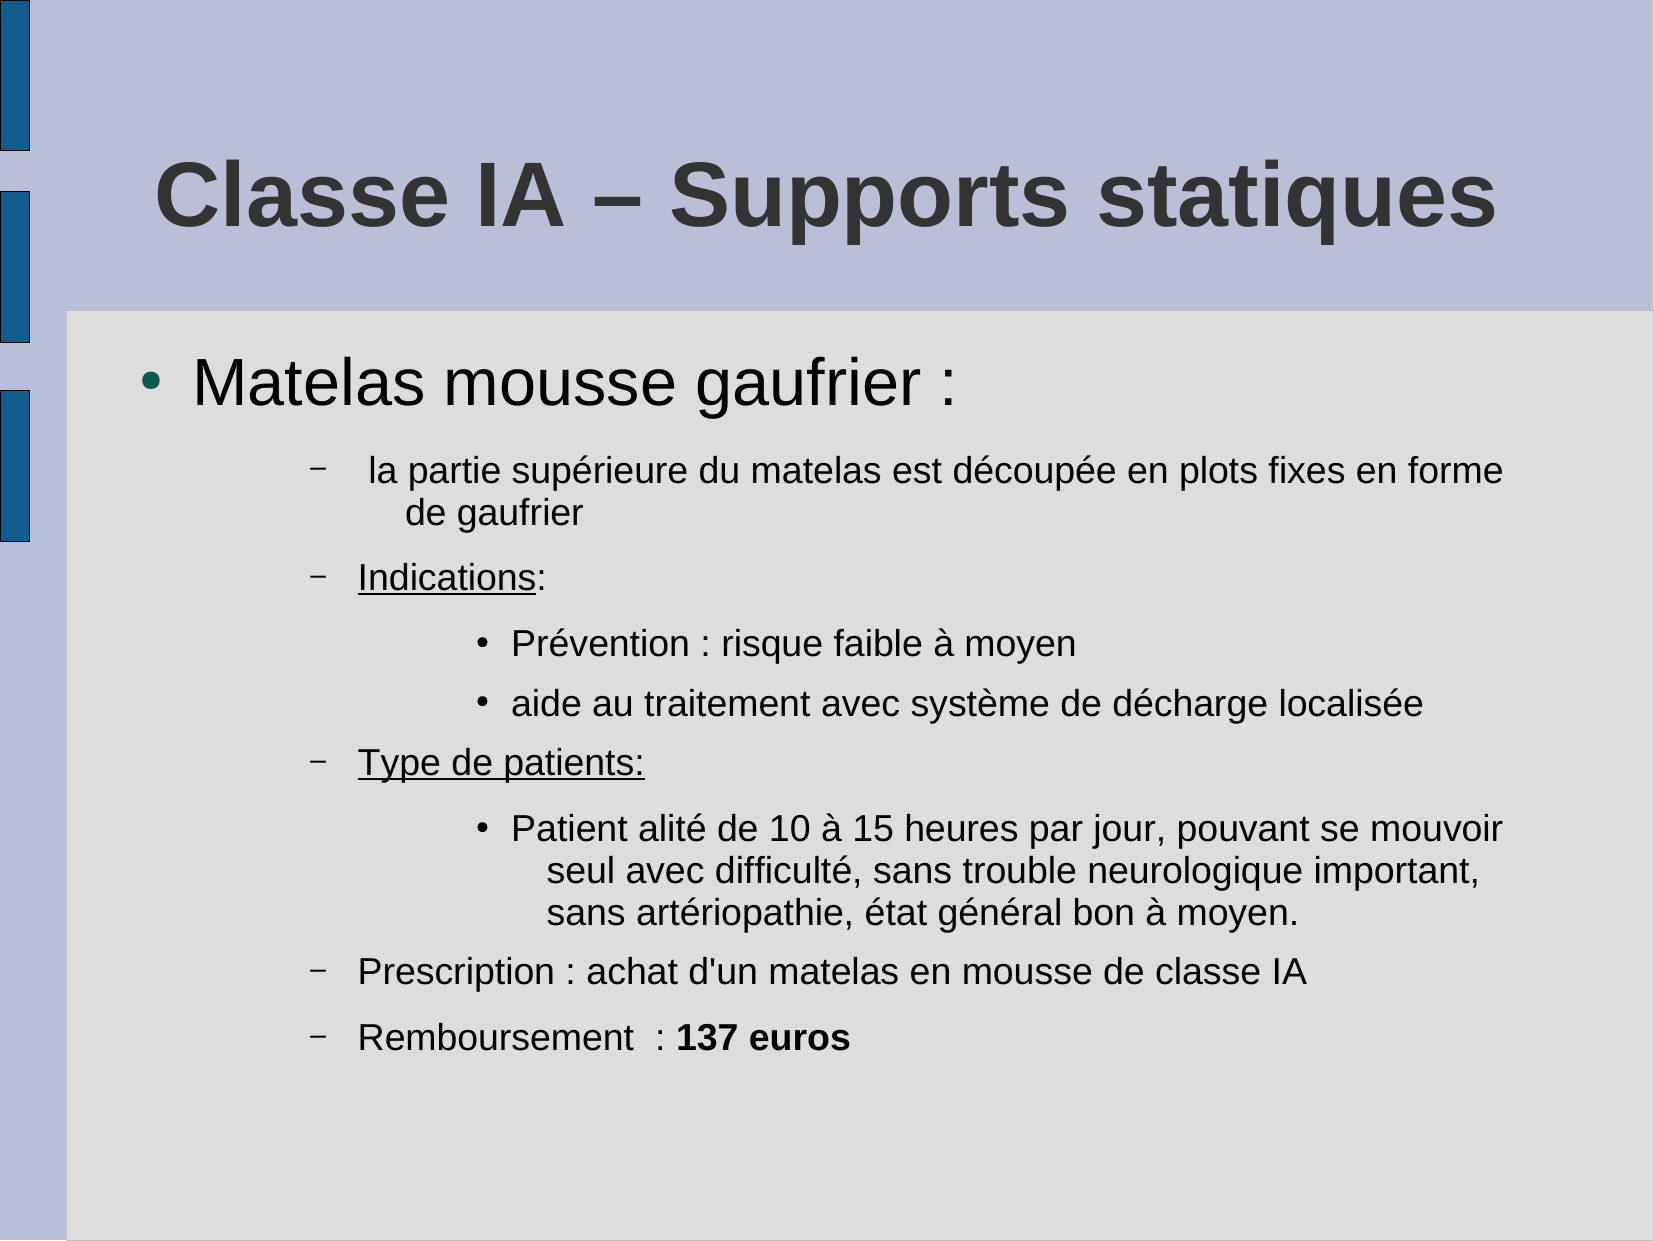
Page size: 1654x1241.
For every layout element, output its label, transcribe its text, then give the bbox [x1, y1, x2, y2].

list Matelas mousse gaufrier : la partie supérieure du matelas est découpée en plots fixes en forme de gaufrier Indications: Prévention : risque faible à moyen aide au traitement avec système de décharge localisée Type de patients: Patient alité de 10 à 15 heures par jour, pouvant se mouvoir seul avec difficulté, sans trouble neurologique important, sans artériopathie, état général bon à moyen. Prescription : achat d'un matelas en mousse de classe IA Remboursement : 137 euros [121, 344, 1534, 1127]
title Classe IA – Supports statiques [121, 91, 1534, 299]
